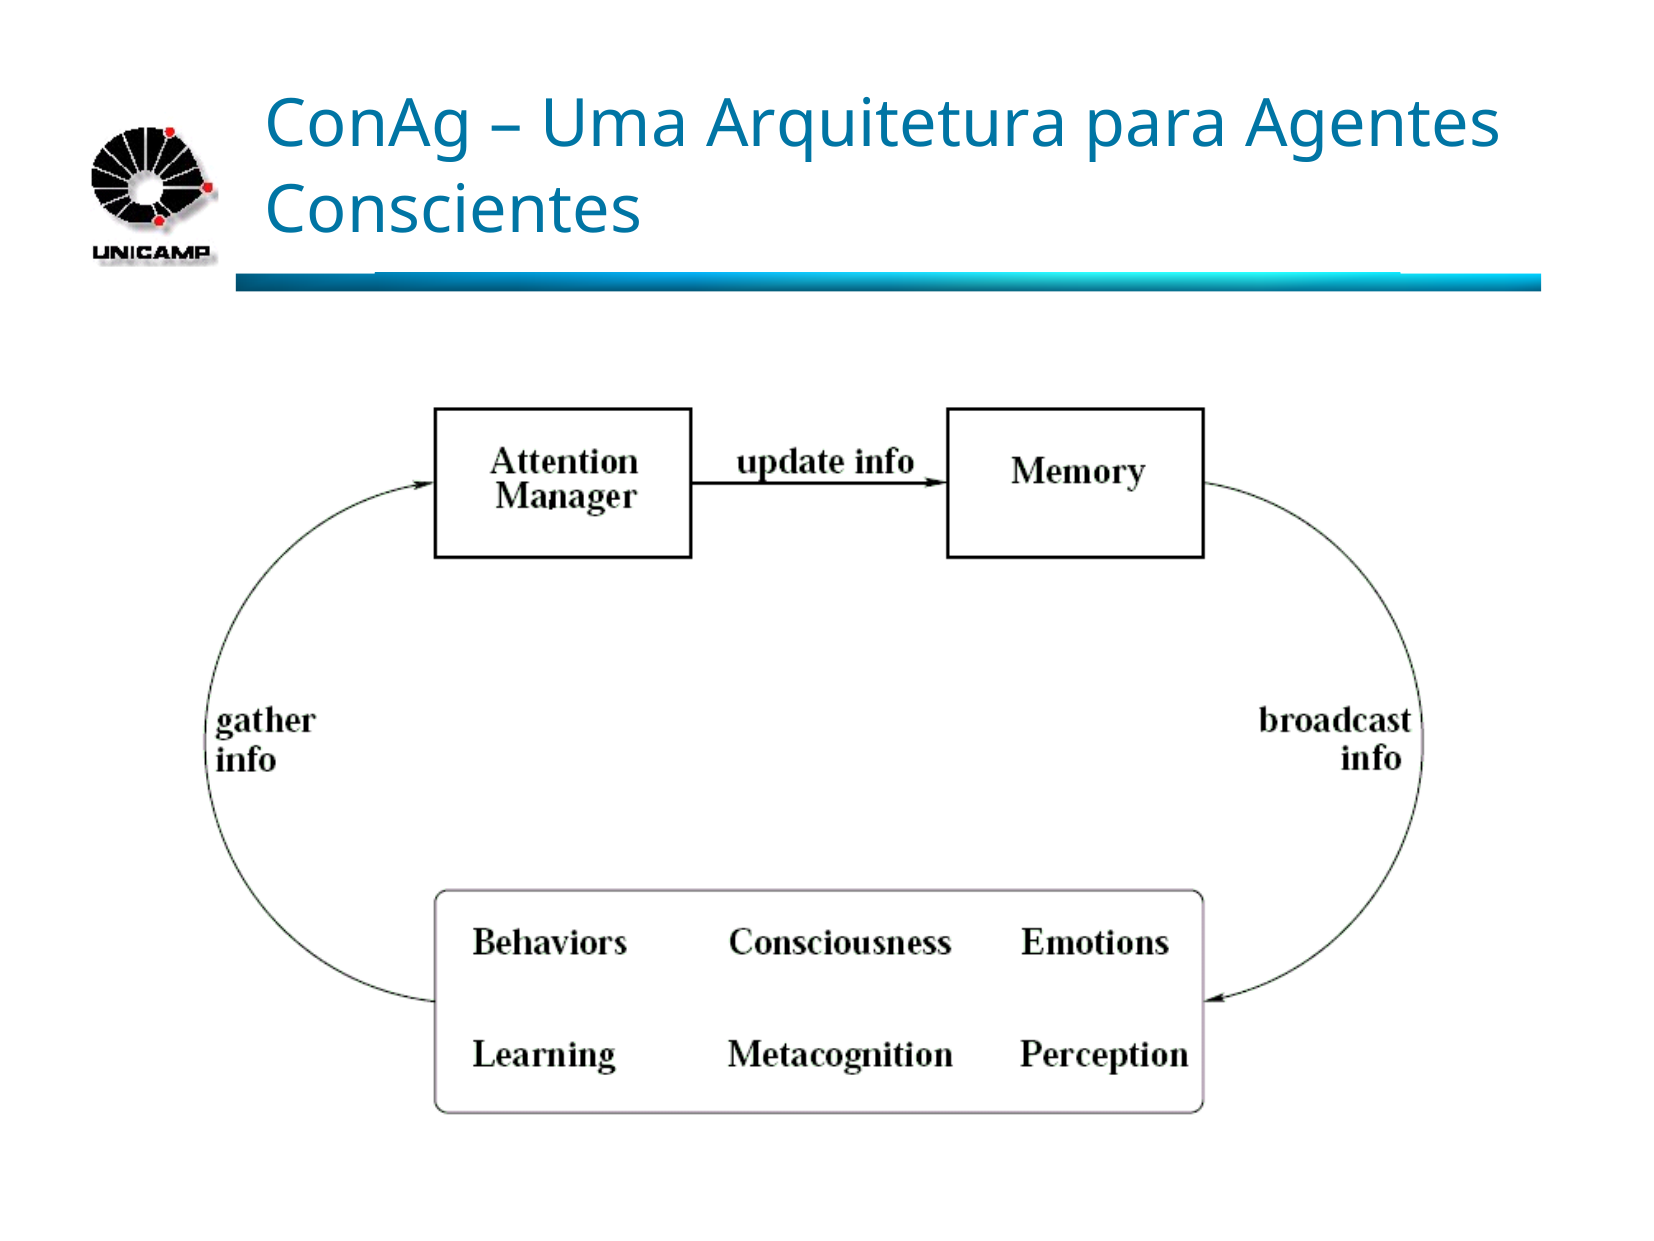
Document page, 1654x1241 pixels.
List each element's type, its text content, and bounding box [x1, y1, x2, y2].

picture [125, 272, 1654, 295]
title ConAg – Uma Arquitetura para Agentes Conscientes [264, 42, 1534, 250]
picture [177, 383, 1454, 1131]
